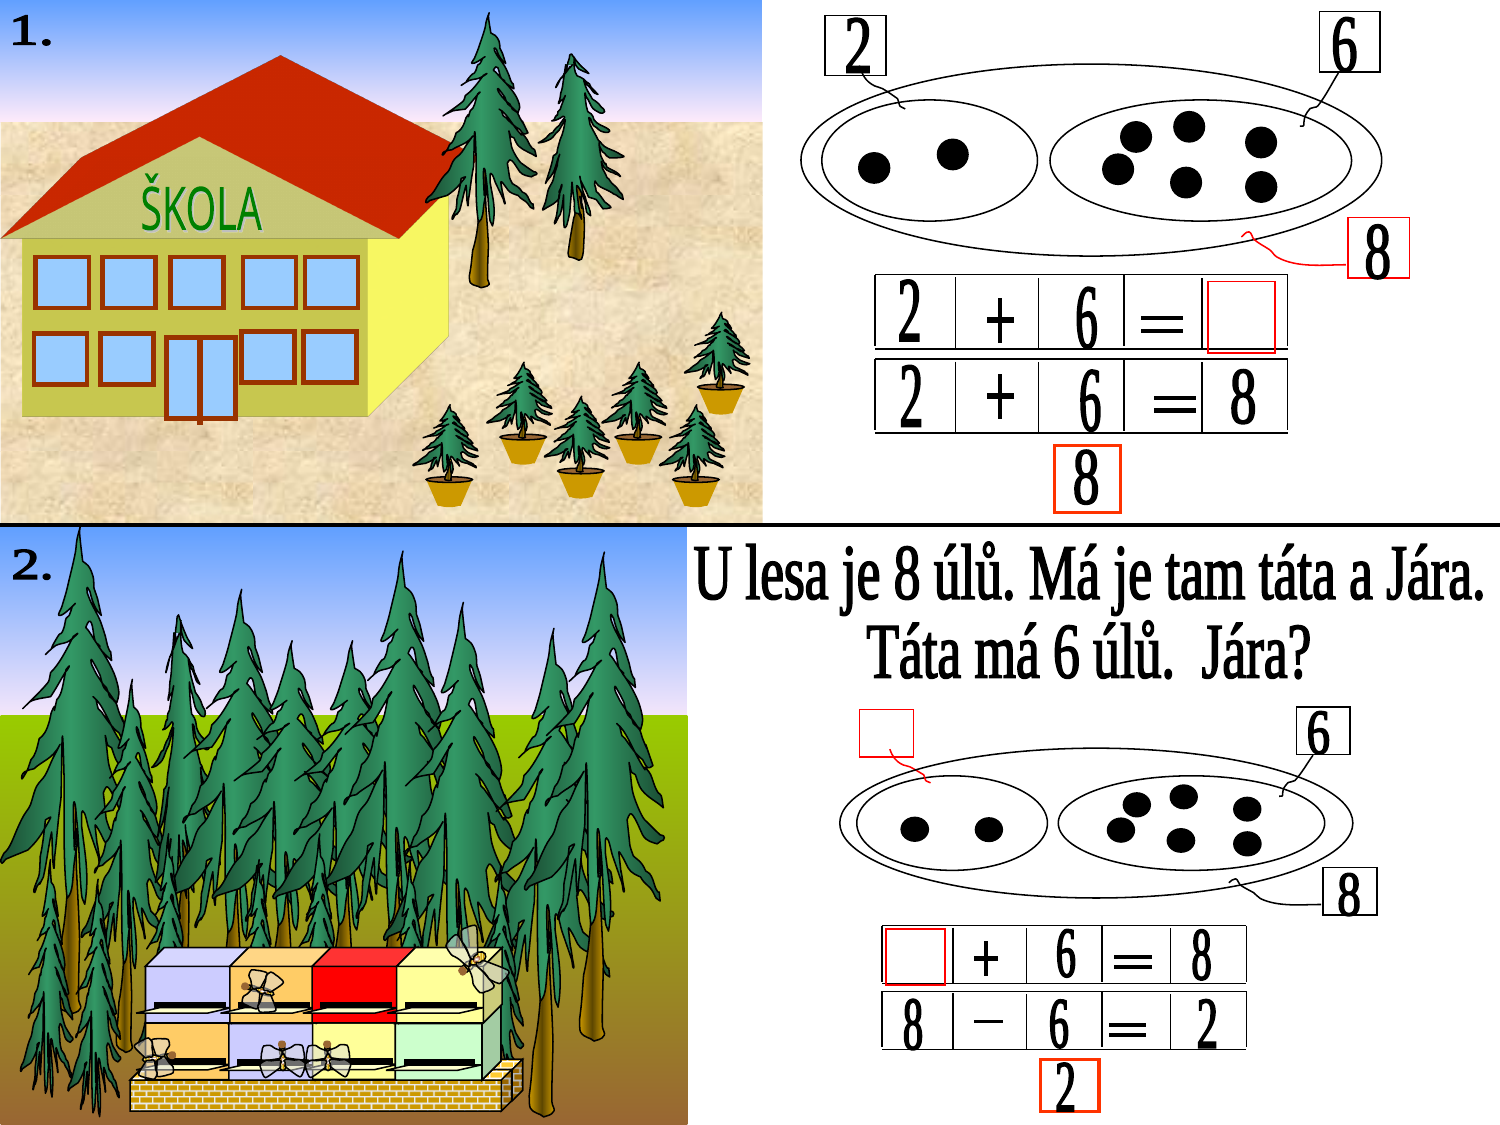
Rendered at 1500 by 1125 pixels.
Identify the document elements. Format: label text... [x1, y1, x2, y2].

text_box [0, 0, 763, 523]
text_box 6 [1308, 711, 1329, 755]
text_box [1344, 895, 1354, 913]
text_box 8 [1193, 929, 1211, 981]
text_box ŠKOLA [165, 186, 187, 230]
text_box = [1141, 316, 1183, 320]
text_box 6 [1050, 999, 1068, 1048]
text_box 6 [1081, 369, 1100, 432]
text_box + [987, 298, 1013, 342]
text_box [1054, 445, 1121, 513]
text_box [1348, 217, 1410, 278]
text_box [1345, 876, 1353, 891]
text_box 8 [1339, 873, 1359, 916]
text_box [1296, 706, 1351, 755]
text_box U lesa je 8 úlů. Má je tam táta a Jára. Táta má 6 úlů. Jára? [1205, 561, 1245, 599]
text_box 1. [42, 39, 50, 46]
text_box 2. [13, 549, 37, 579]
text_box + [974, 941, 998, 976]
text_box U lesa je 8 úlů. Má je tam táta a Jára. Táta má 6 úlů. Jára? [694, 547, 732, 600]
text_box 2 [846, 18, 870, 73]
text_box 2 [901, 365, 921, 427]
text_box ŠKOLA [187, 186, 214, 231]
text_box 6 [1333, 17, 1356, 72]
text_box [0, 527, 688, 1125]
text_box U lesa je 8 úlů. Má je tam táta a Jára. Táta má 6 úlů. Jára? [895, 546, 919, 600]
text_box 1. [13, 15, 36, 45]
text_box 8 [1074, 450, 1098, 505]
text_box ŠKOLA [144, 173, 159, 183]
text_box [825, 15, 887, 76]
text_box ŠKOLA [219, 186, 262, 230]
text_box 2 [1057, 1062, 1074, 1112]
text_box 2 [900, 279, 919, 342]
text_box [1313, 732, 1324, 751]
text_box U lesa je 8 úlů. Má je tam táta a Jára. Táta má 6 úlů. Jára? [1408, 561, 1449, 600]
text_box [1372, 253, 1384, 275]
text_box [1058, 775, 1325, 871]
text_box 8 [904, 999, 922, 1050]
text_box U lesa je 8 úlů. Má je tam táta a Jára. Táta má 6 úlů. Jára? [975, 640, 1016, 678]
text_box [856, 775, 1048, 871]
text_box [1319, 11, 1381, 73]
text_box = [1155, 409, 1196, 413]
text_box [821, 99, 1038, 222]
text_box [1050, 99, 1352, 222]
text_box = [1109, 1033, 1146, 1037]
text_box 6 [1077, 287, 1097, 349]
text_box [1040, 1059, 1099, 1112]
text_box = [1155, 396, 1196, 400]
text_box U lesa je 8 úlů. Má je tam táta a Jára. Táta má 6 úlů. Jára? [1055, 625, 1079, 679]
text_box U lesa je 8 úlů. Má je tam táta a Jára. Táta má 6 úlů. Jára? [1030, 547, 1075, 599]
text_box 6 [1057, 929, 1075, 978]
text_box [1323, 867, 1378, 915]
text_box + [987, 374, 1013, 418]
text_box ŠKOLA [142, 186, 161, 231]
text_box 8 [1232, 369, 1255, 424]
text_box = [1141, 329, 1183, 333]
text_box 2 [1198, 999, 1216, 1048]
text_box U lesa je 8 úlů. Má je tam táta a Jára. Táta má 6 úlů. Jára? [867, 626, 899, 678]
text_box = [1109, 1023, 1146, 1027]
text_box [859, 709, 914, 757]
text_box 2. [43, 574, 50, 580]
text_box 8 [1366, 224, 1389, 280]
text_box [1373, 228, 1383, 248]
